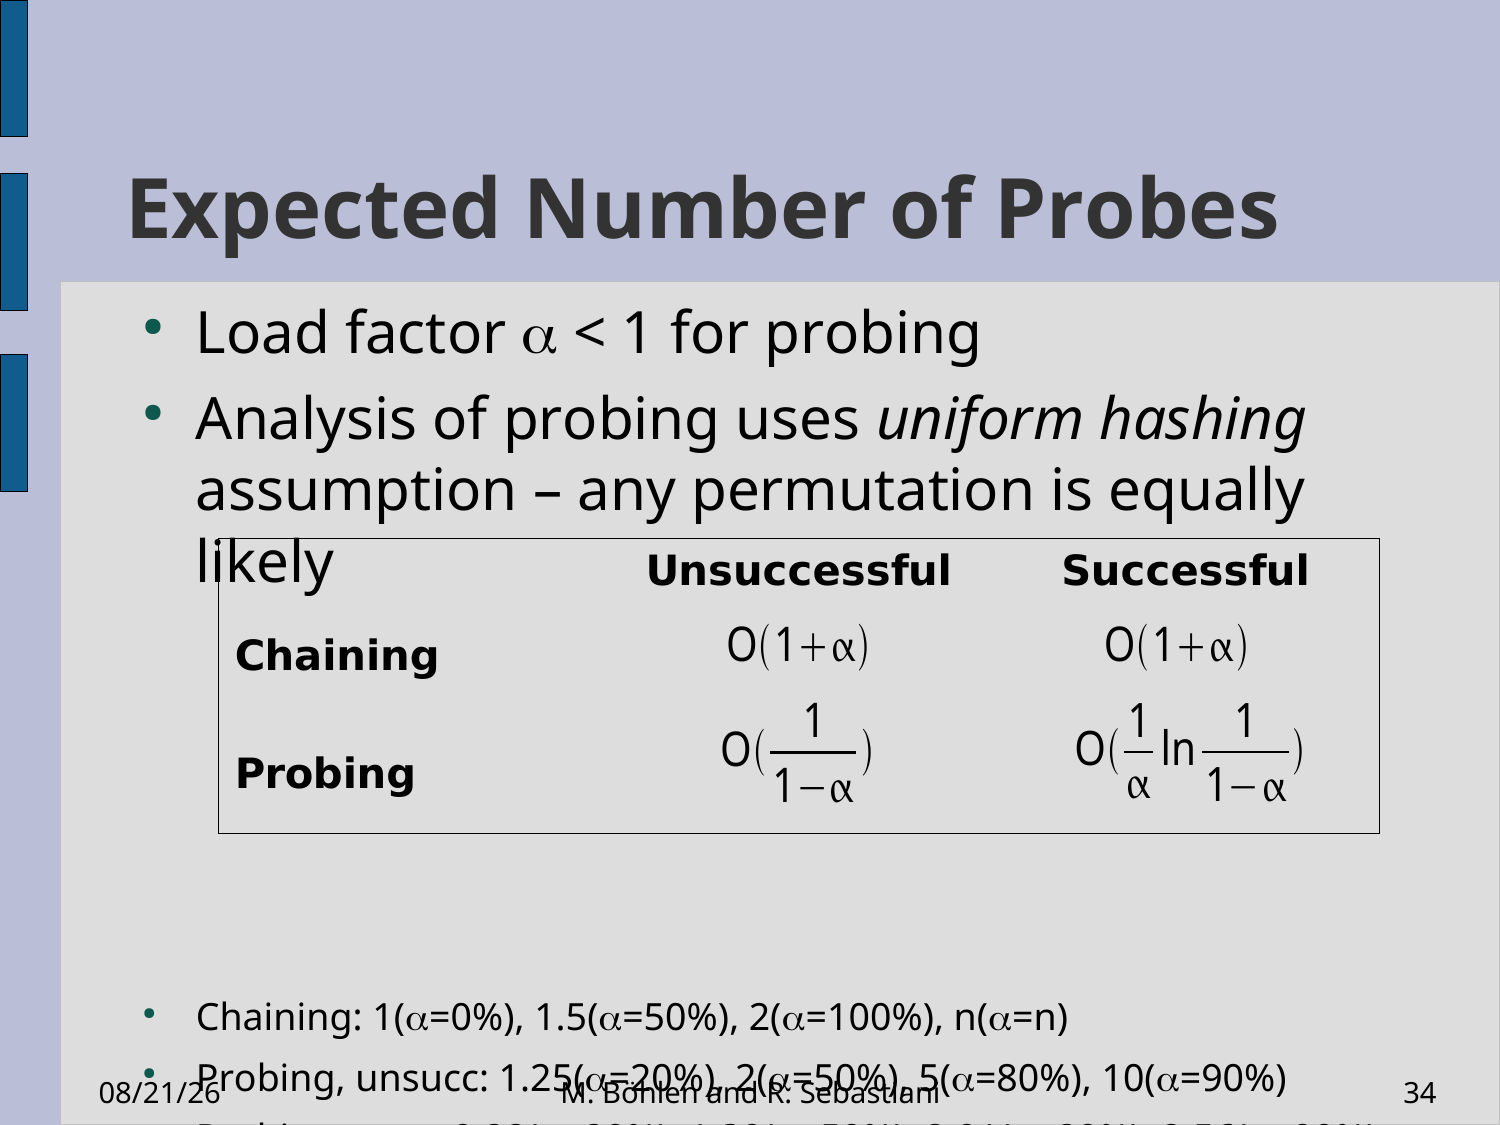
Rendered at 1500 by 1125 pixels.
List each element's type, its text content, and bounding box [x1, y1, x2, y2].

title Expected Number of Probes [110, 67, 1392, 271]
chart [720, 614, 876, 676]
chart [1069, 691, 1311, 816]
chart [714, 691, 879, 817]
chart [1098, 614, 1254, 676]
list Load factor  < 1 for probing Analysis of probing uses uniform hashing assumption – any permutation is equally likely Chaining: 1(a=0%), 1.5(a=50%), 2(a=100%), n(a=n) Probing, unsucc: 1.25(a=20%), 2(a=50%), 5(a=80%), 10(a=90%) Probing, succ: 0.28(a=20%), 1.39(a=50%), 2.01(a=80%), 2.56(a=90%) [110, 289, 1463, 1046]
